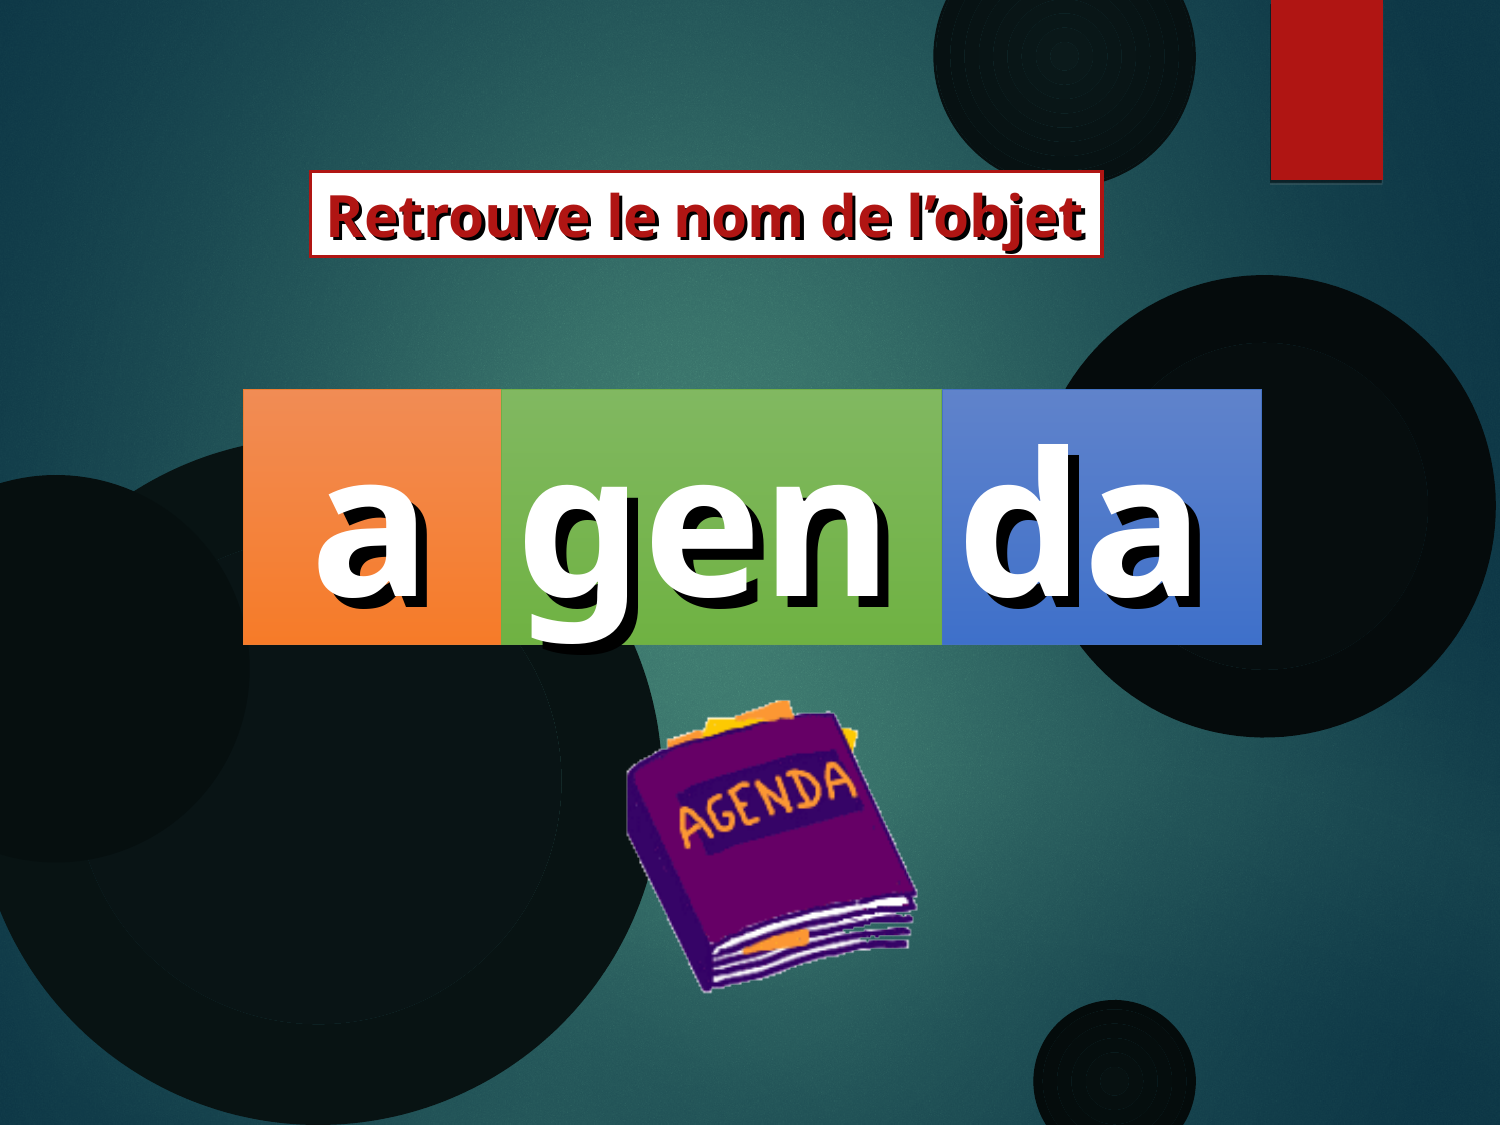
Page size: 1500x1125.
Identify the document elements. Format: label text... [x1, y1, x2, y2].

text_box gen [502, 389, 942, 644]
text_box da [942, 389, 1262, 644]
picture [441, 612, 922, 1093]
text_box gen [566, 520, 599, 575]
text_box a [244, 389, 502, 644]
text_box Retrouve le nom de l’objet [311, 172, 1102, 257]
